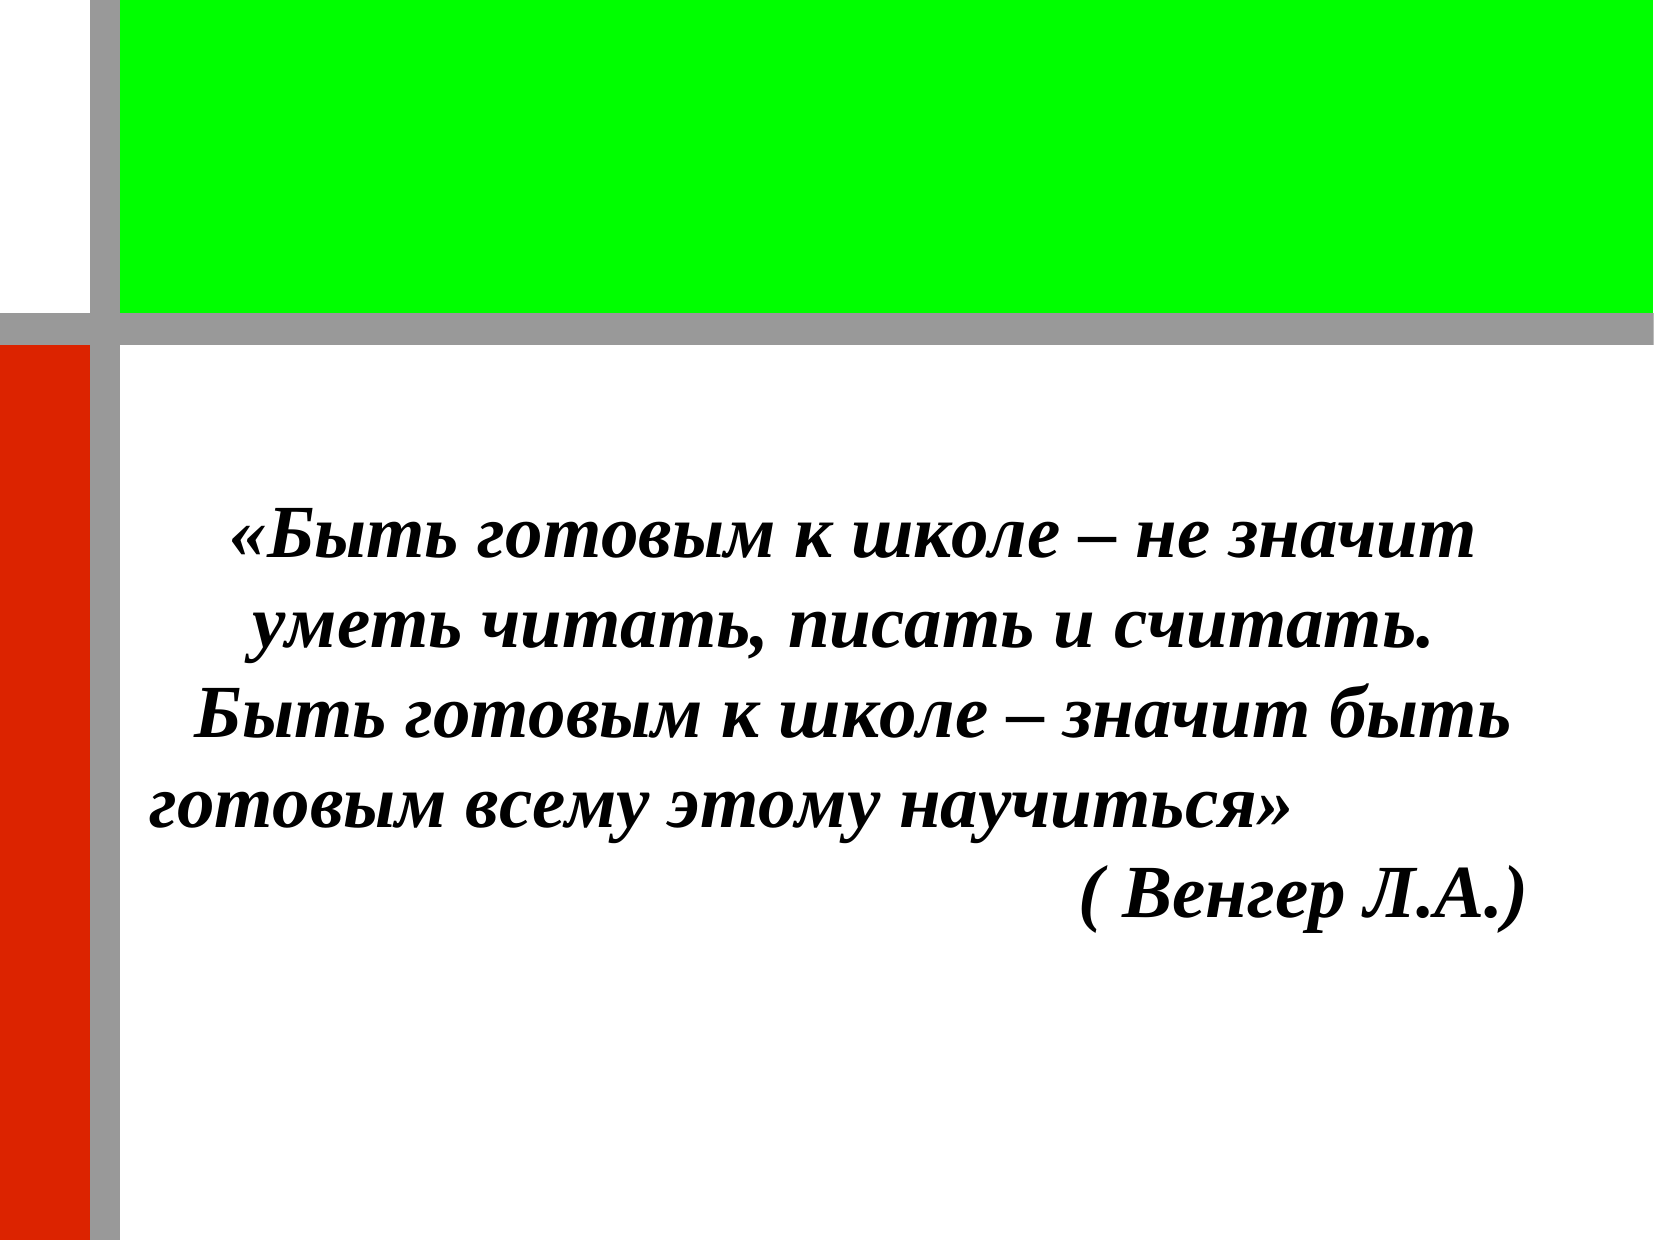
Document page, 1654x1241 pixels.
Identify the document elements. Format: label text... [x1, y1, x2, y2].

title «Быть готовым к школе – не значит уметь читать, писать и считать. Быть готовым к школе – значит быть готовым всему этому научиться» ( Венгер Л.А.) [147, 441, 1560, 975]
